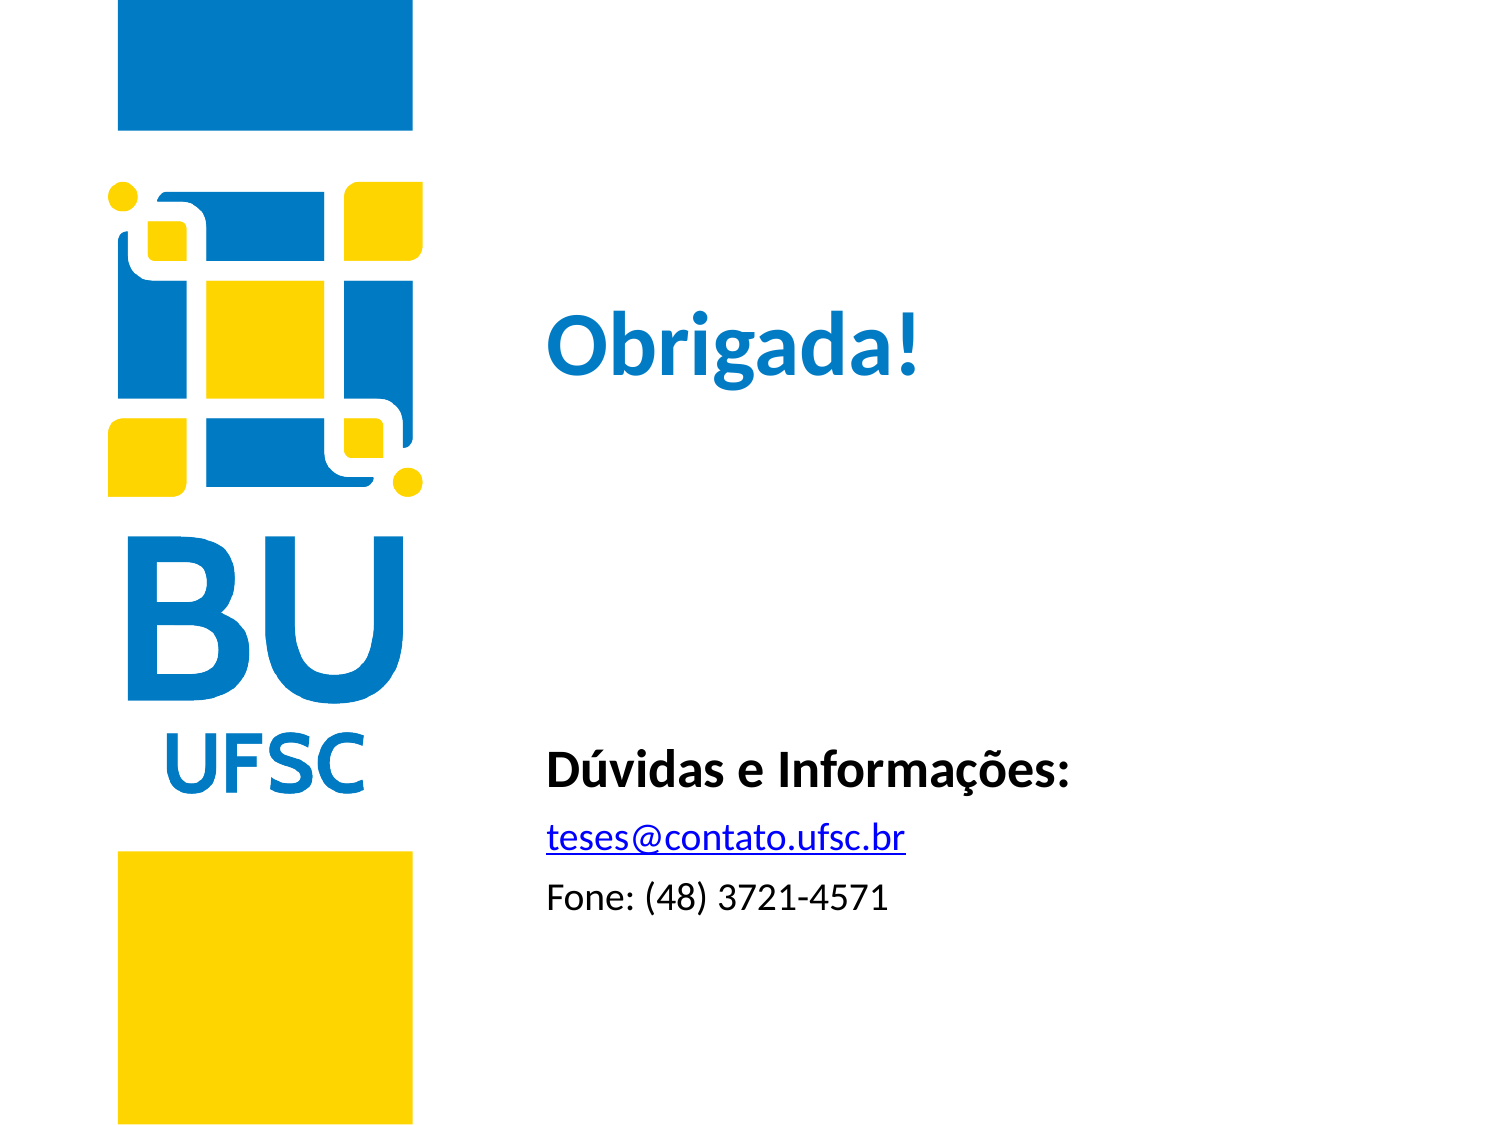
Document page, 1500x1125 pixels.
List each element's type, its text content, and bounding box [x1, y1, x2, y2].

text_box Dúvidas e Informações: teses@contato.ufsc.br Fone: (48) 3721-4571 [531, 733, 1382, 1064]
picture [102, 131, 430, 844]
text_box Obrigada! [531, 190, 1382, 488]
